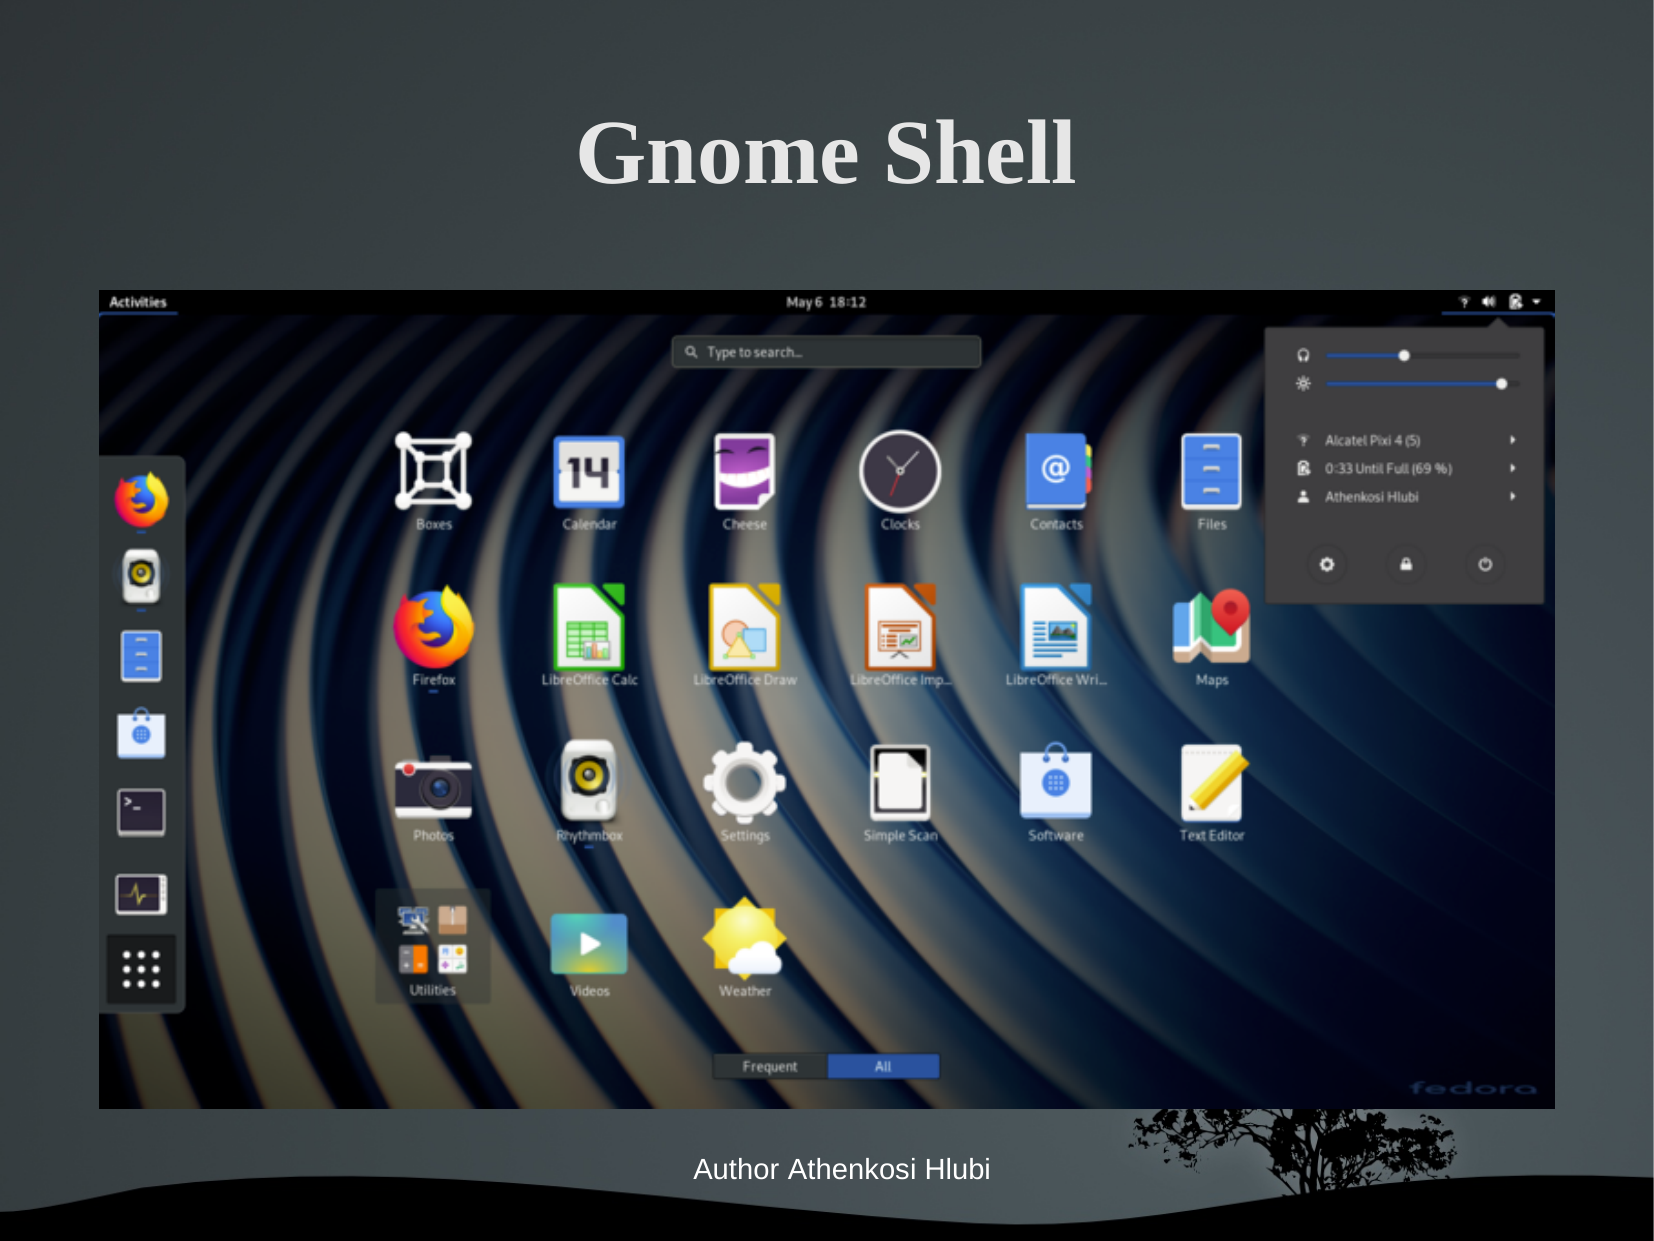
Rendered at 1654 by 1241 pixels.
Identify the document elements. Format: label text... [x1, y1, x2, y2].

text_box Author Athenkosi Hlubi [678, 1145, 1070, 1241]
title Gnome Shell [82, 49, 1571, 257]
picture [0, 0, 1654, 1241]
